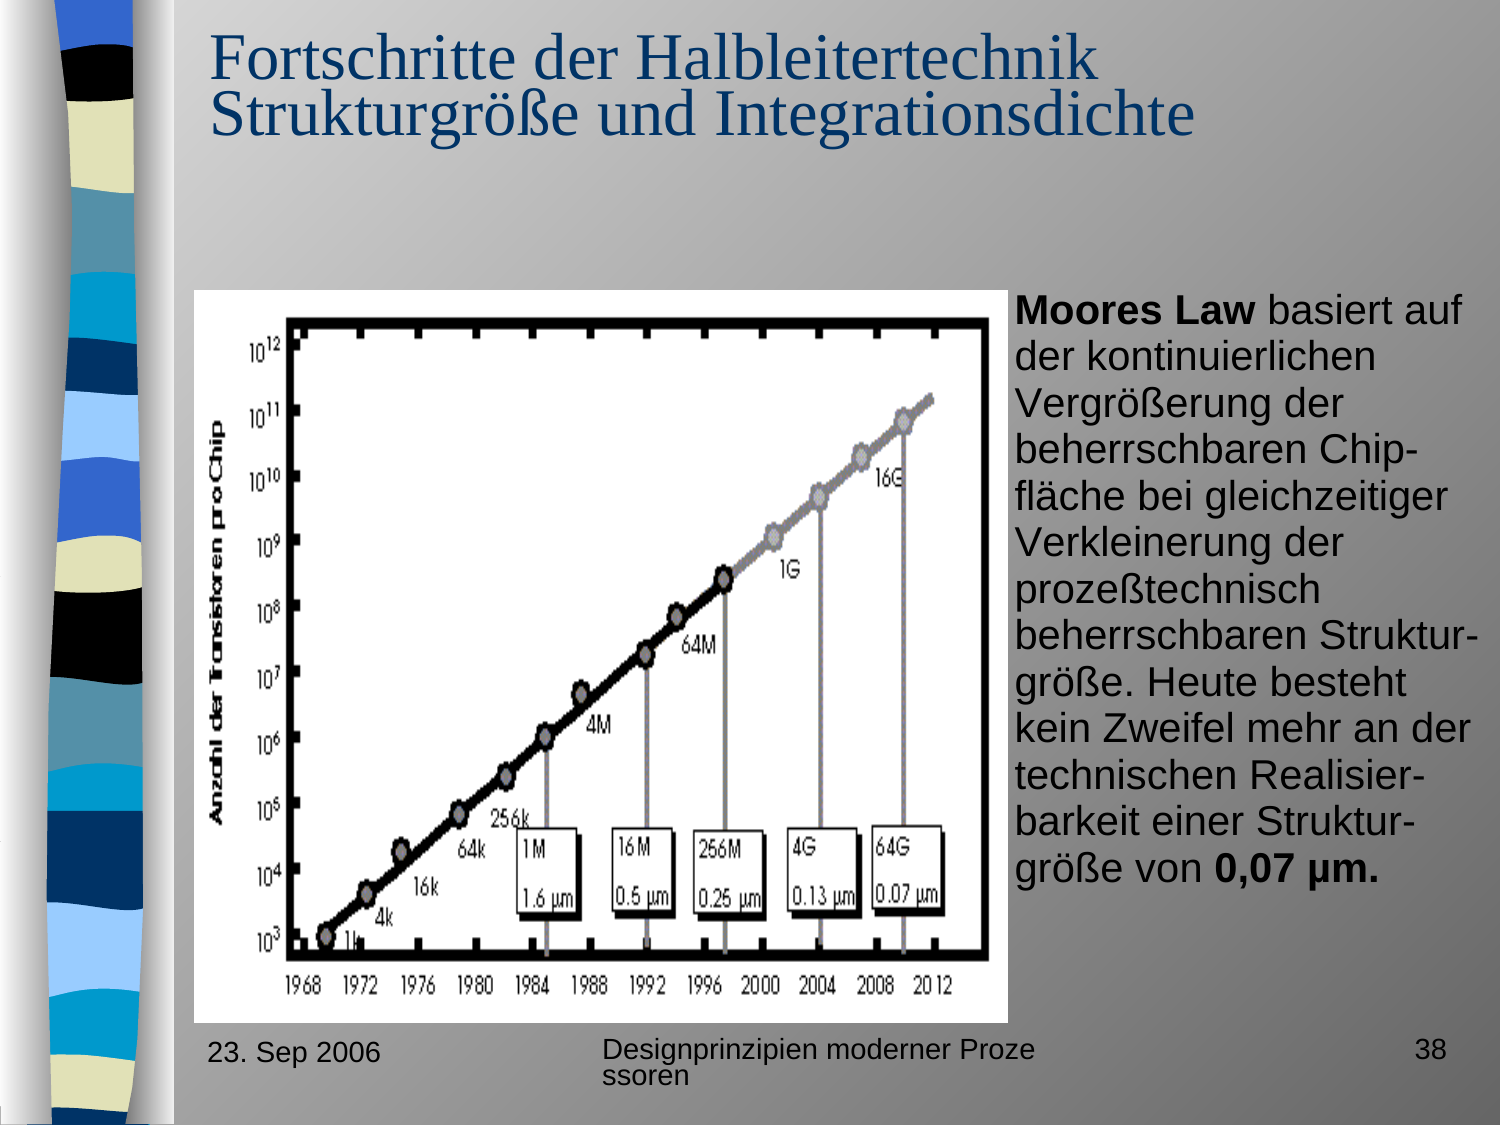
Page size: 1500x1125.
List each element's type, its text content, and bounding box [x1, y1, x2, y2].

picture [194, 290, 1008, 1023]
title Fortschritte der Halbleitertechnik Strukturgröße und Integrationsdichte [194, 0, 1470, 182]
text_box Moores Law basiert auf der kontinuierlichen Vergrößerung der beherrschbaren Chip-fläche bei gleichzeitiger Verkleinerung der prozeßtechnisch beherrschbaren Struktur-größe. Heute besteht kein Zweifel mehr an der technischen Realisier-barkeit einer Struktur-größe von 0,07 µm. [999, 278, 1500, 899]
